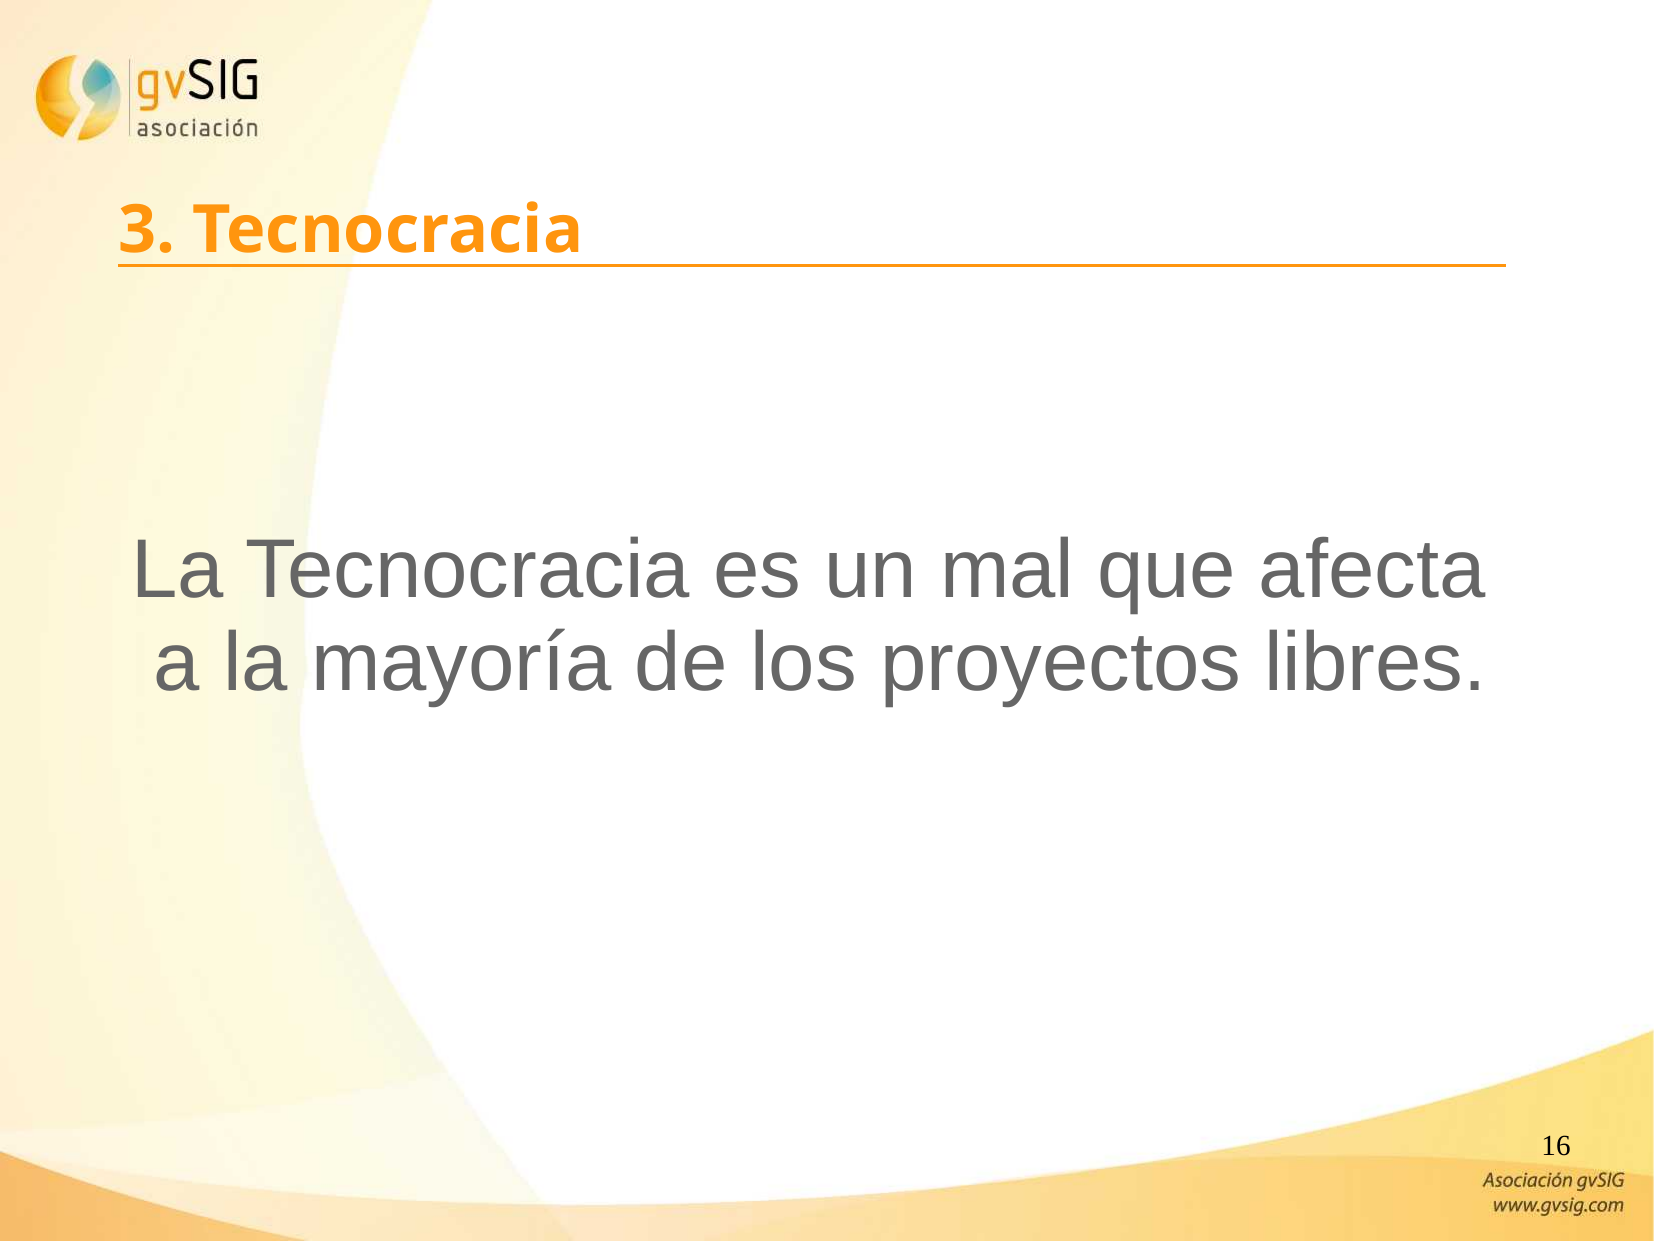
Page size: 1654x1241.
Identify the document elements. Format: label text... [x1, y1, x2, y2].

picture [0, 0, 1654, 1241]
text_box La Tecnocracia es un mal que afecta a la mayoría de los proyectos libres. [112, 514, 1530, 856]
title 3. Tecnocracia [118, 177, 1607, 276]
